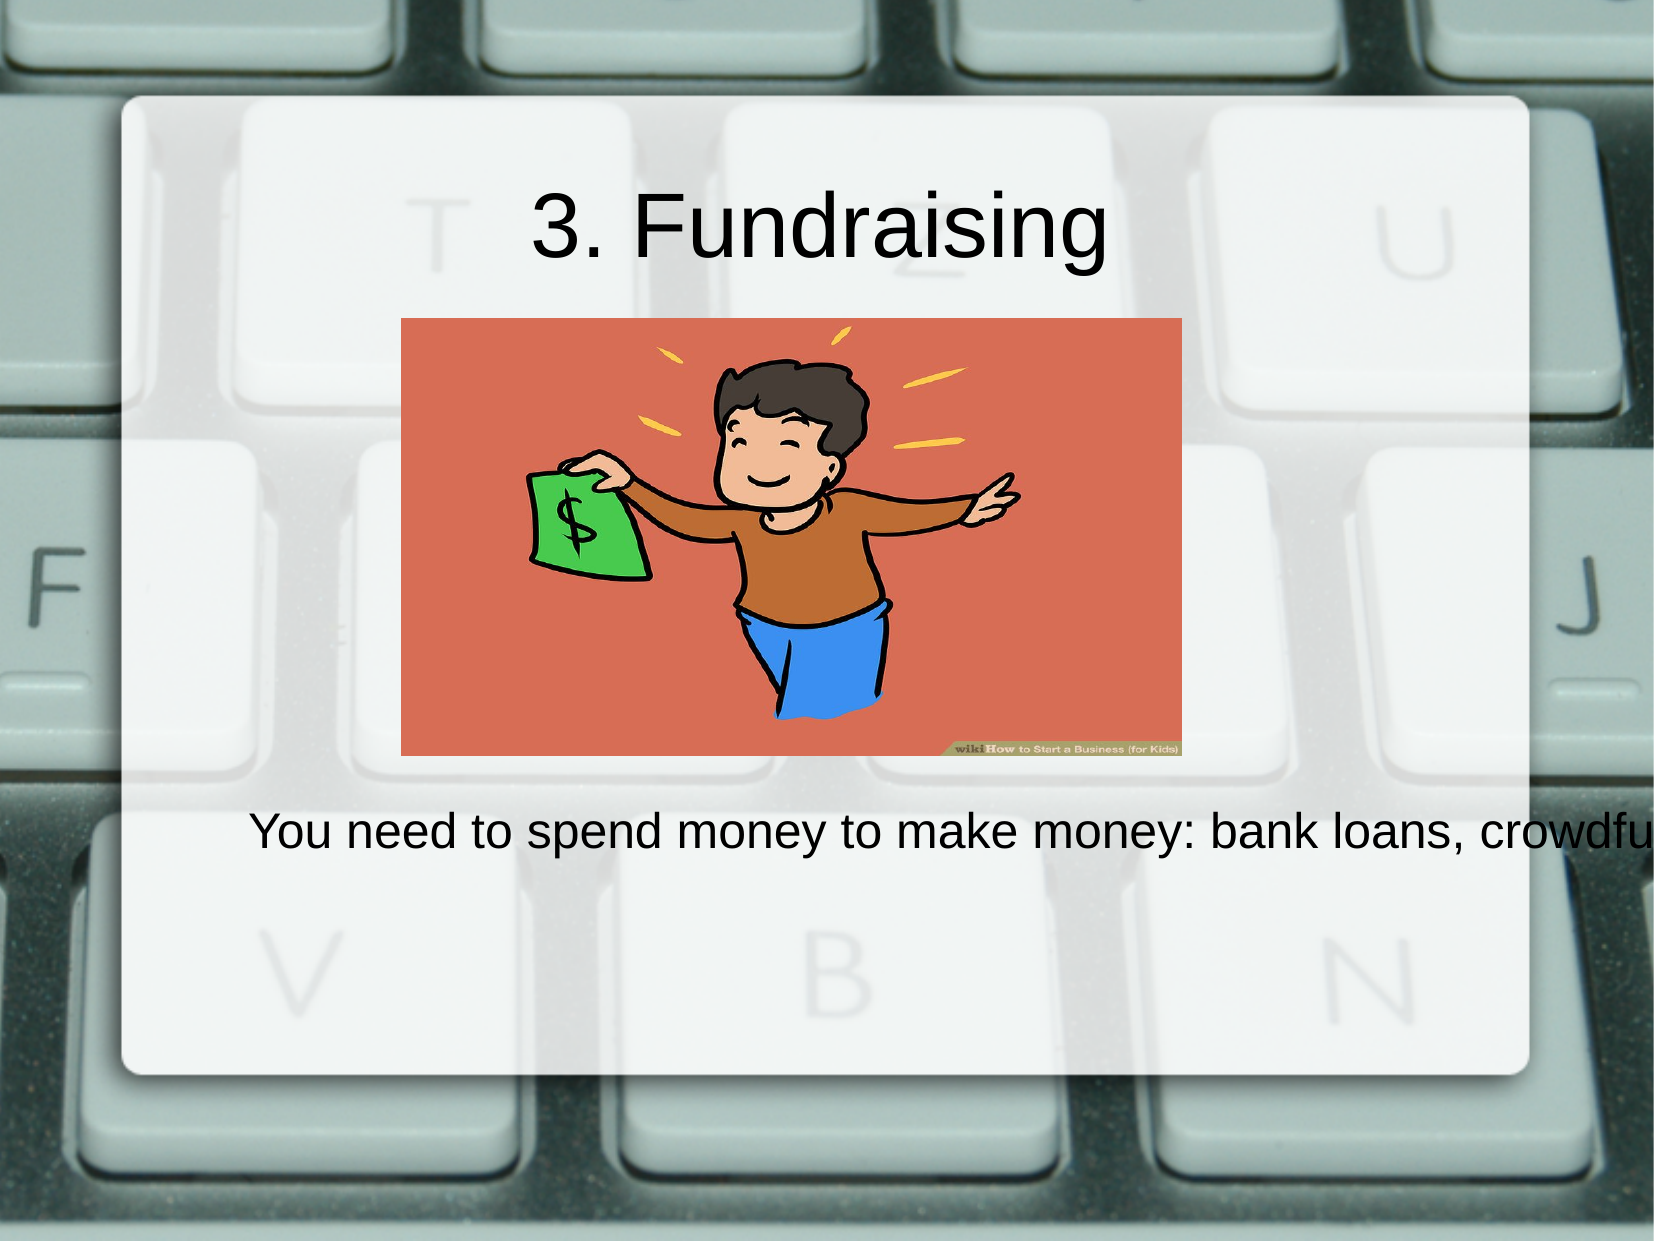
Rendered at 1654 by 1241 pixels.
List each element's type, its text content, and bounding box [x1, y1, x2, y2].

text_box You need to spend money to make money: bank loans, crowdfunding, personal capital. [248, 803, 1441, 915]
title 3. Fundraising [135, 117, 1506, 325]
picture [401, 318, 1182, 756]
